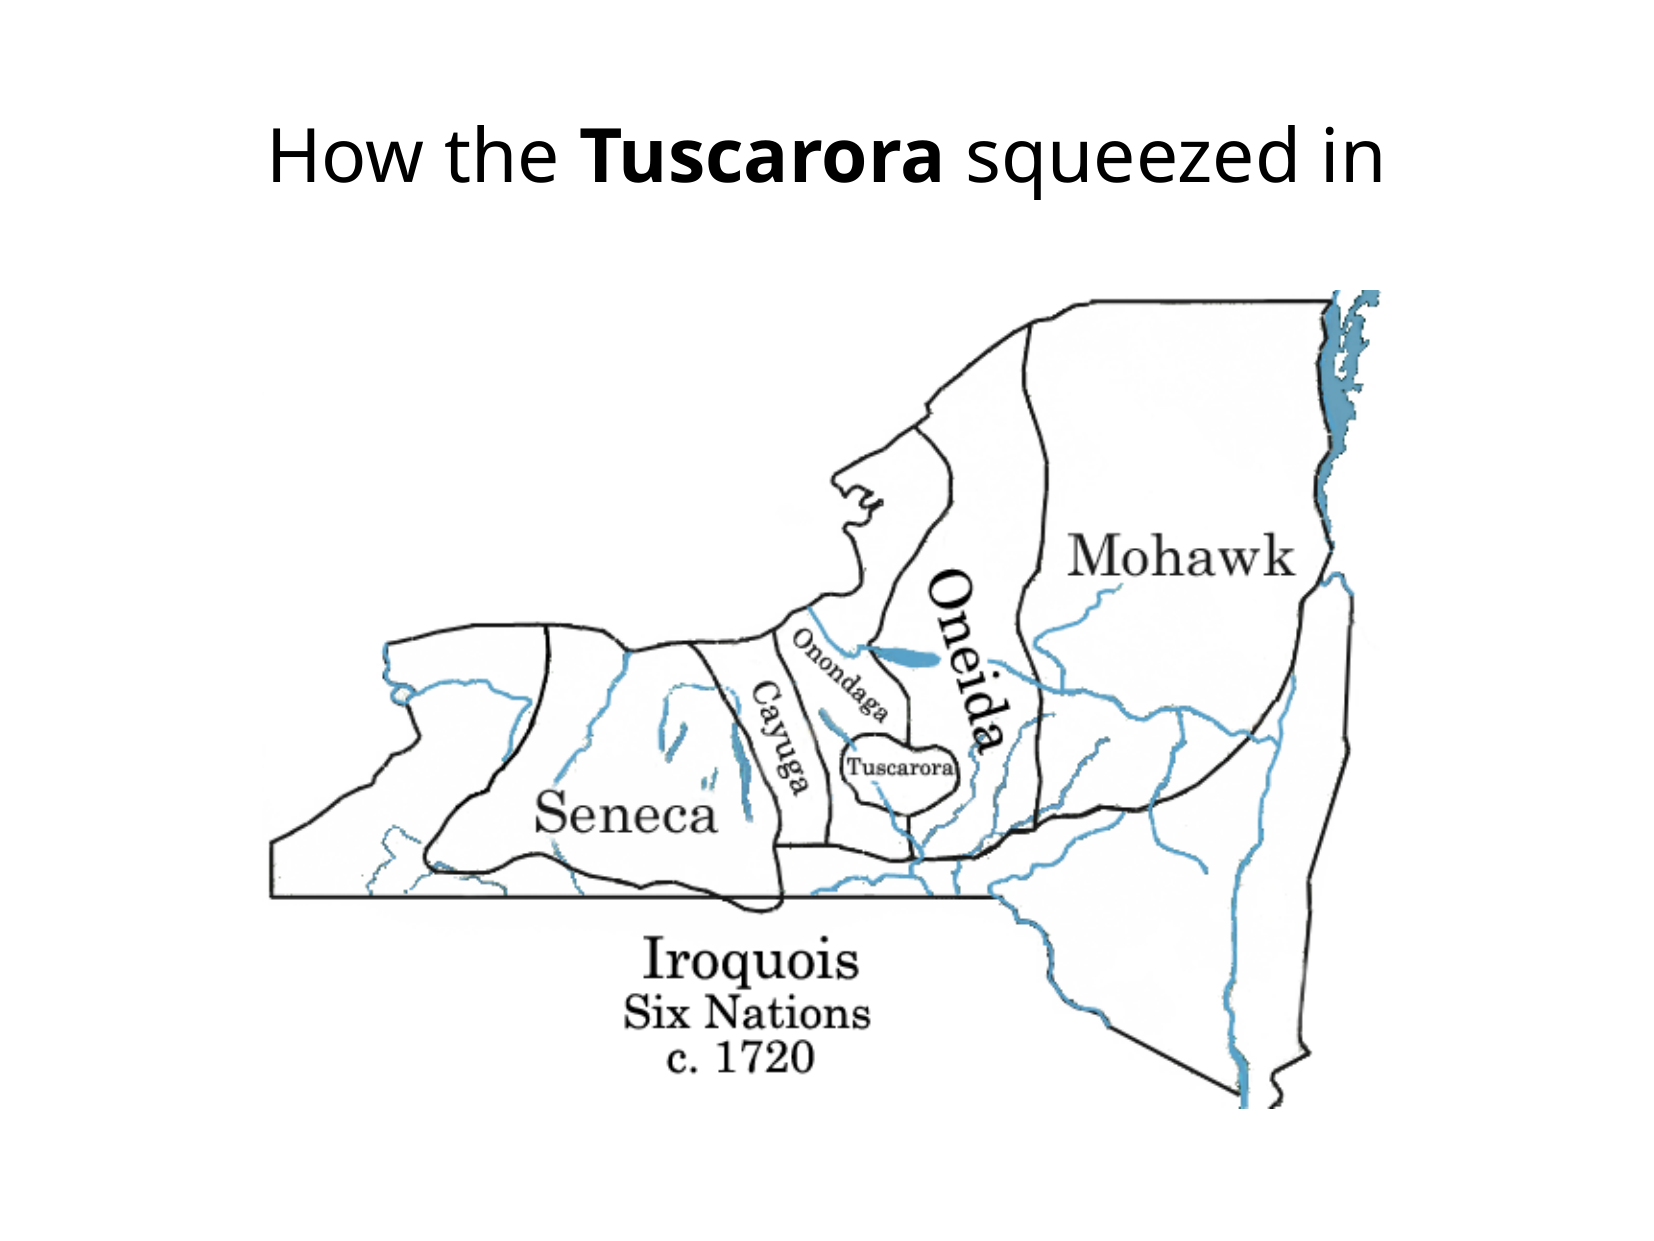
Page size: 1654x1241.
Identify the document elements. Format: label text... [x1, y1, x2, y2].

picture [262, 290, 1391, 1109]
title How the Tuscarora squeezed in [82, 49, 1571, 257]
